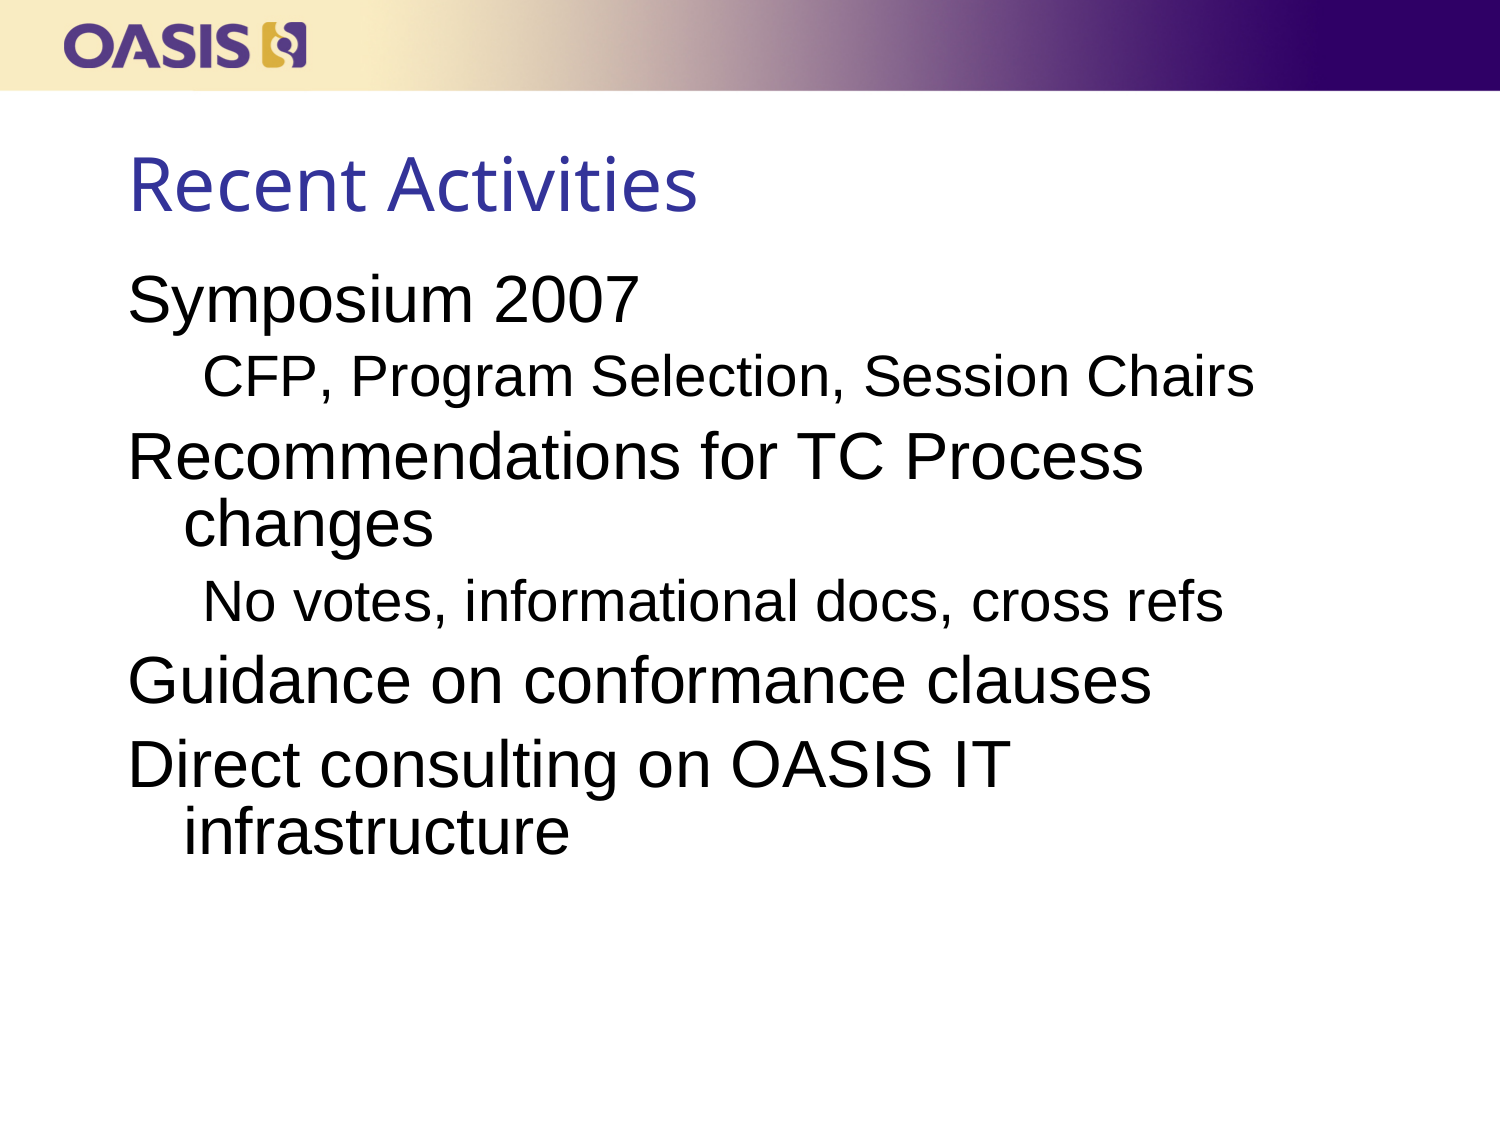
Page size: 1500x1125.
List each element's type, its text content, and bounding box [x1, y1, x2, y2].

picture [0, 0, 1500, 1125]
list Symposium 2007 CFP, Program Selection, Session Chairs Recommendations for TC Process changes No votes, informational docs, cross refs Guidance on conformance clauses Direct consulting on OASIS IT infrastructure [112, 260, 1350, 1125]
title Recent Activities [112, 147, 1263, 260]
